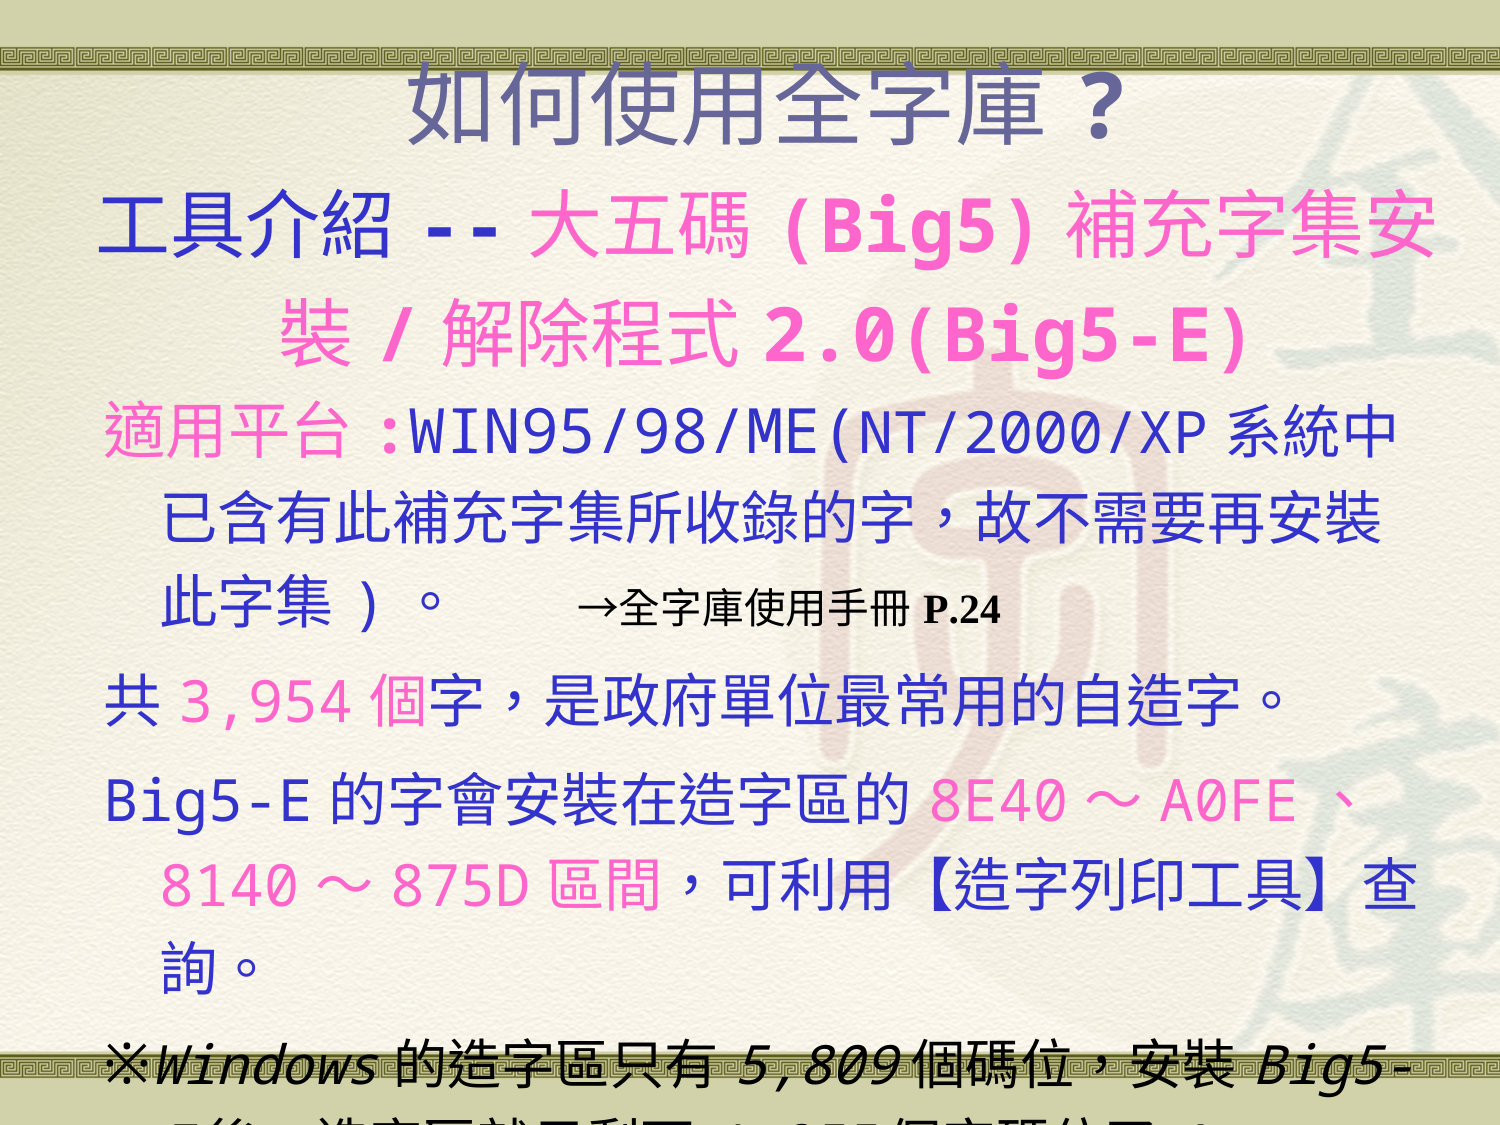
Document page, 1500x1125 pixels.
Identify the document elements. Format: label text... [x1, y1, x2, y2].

picture [0, 0, 1500, 1125]
title 如何使用全字庫? 工具介紹--大五碼(Big5)補充字集安裝/解除程式2.0(Big5-E) [64, 54, 1471, 361]
list 適用平台:WIN95/98/ME(NT/2000/XP系統中已含有此補充字集所收錄的字，故不需要再安裝此字集)。 →全字庫使用手冊P.24 共3,954個字，是政府單位最常用的自造字。 Big5-E的字會安裝在造字區的8E40～A0FE、8140～875D區間，可利用【造字列印工具】查詢。 ※Windows的造字區只有5,809個碼位，安裝Big5-E後，造字區就只剩下1,855個空碼位了! [88, 373, 1436, 1062]
